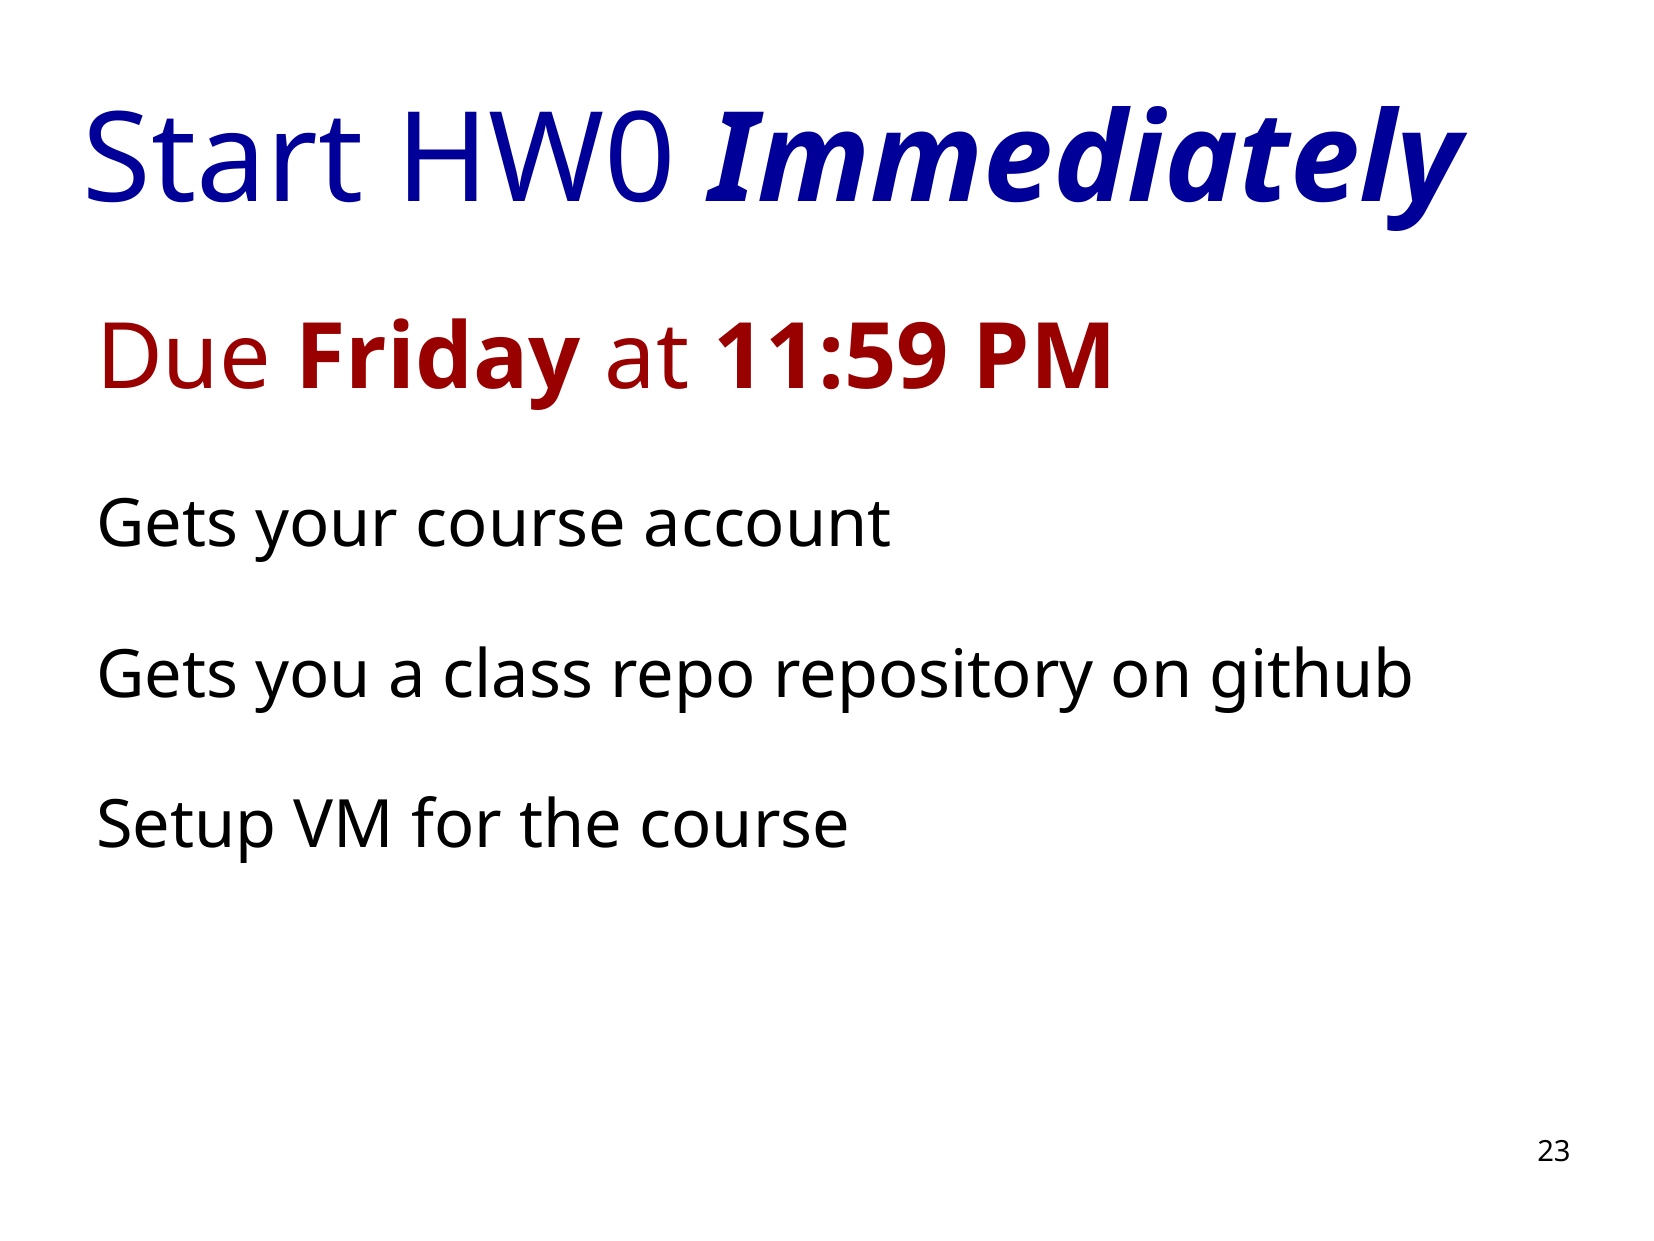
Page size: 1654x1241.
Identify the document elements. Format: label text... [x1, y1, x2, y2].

title Start HW0 Immediately [82, 49, 1571, 257]
list Due Friday at 11:59 PM Gets your course account Gets you a class repo repository on github Setup VM for the course [60, 290, 1571, 1010]
